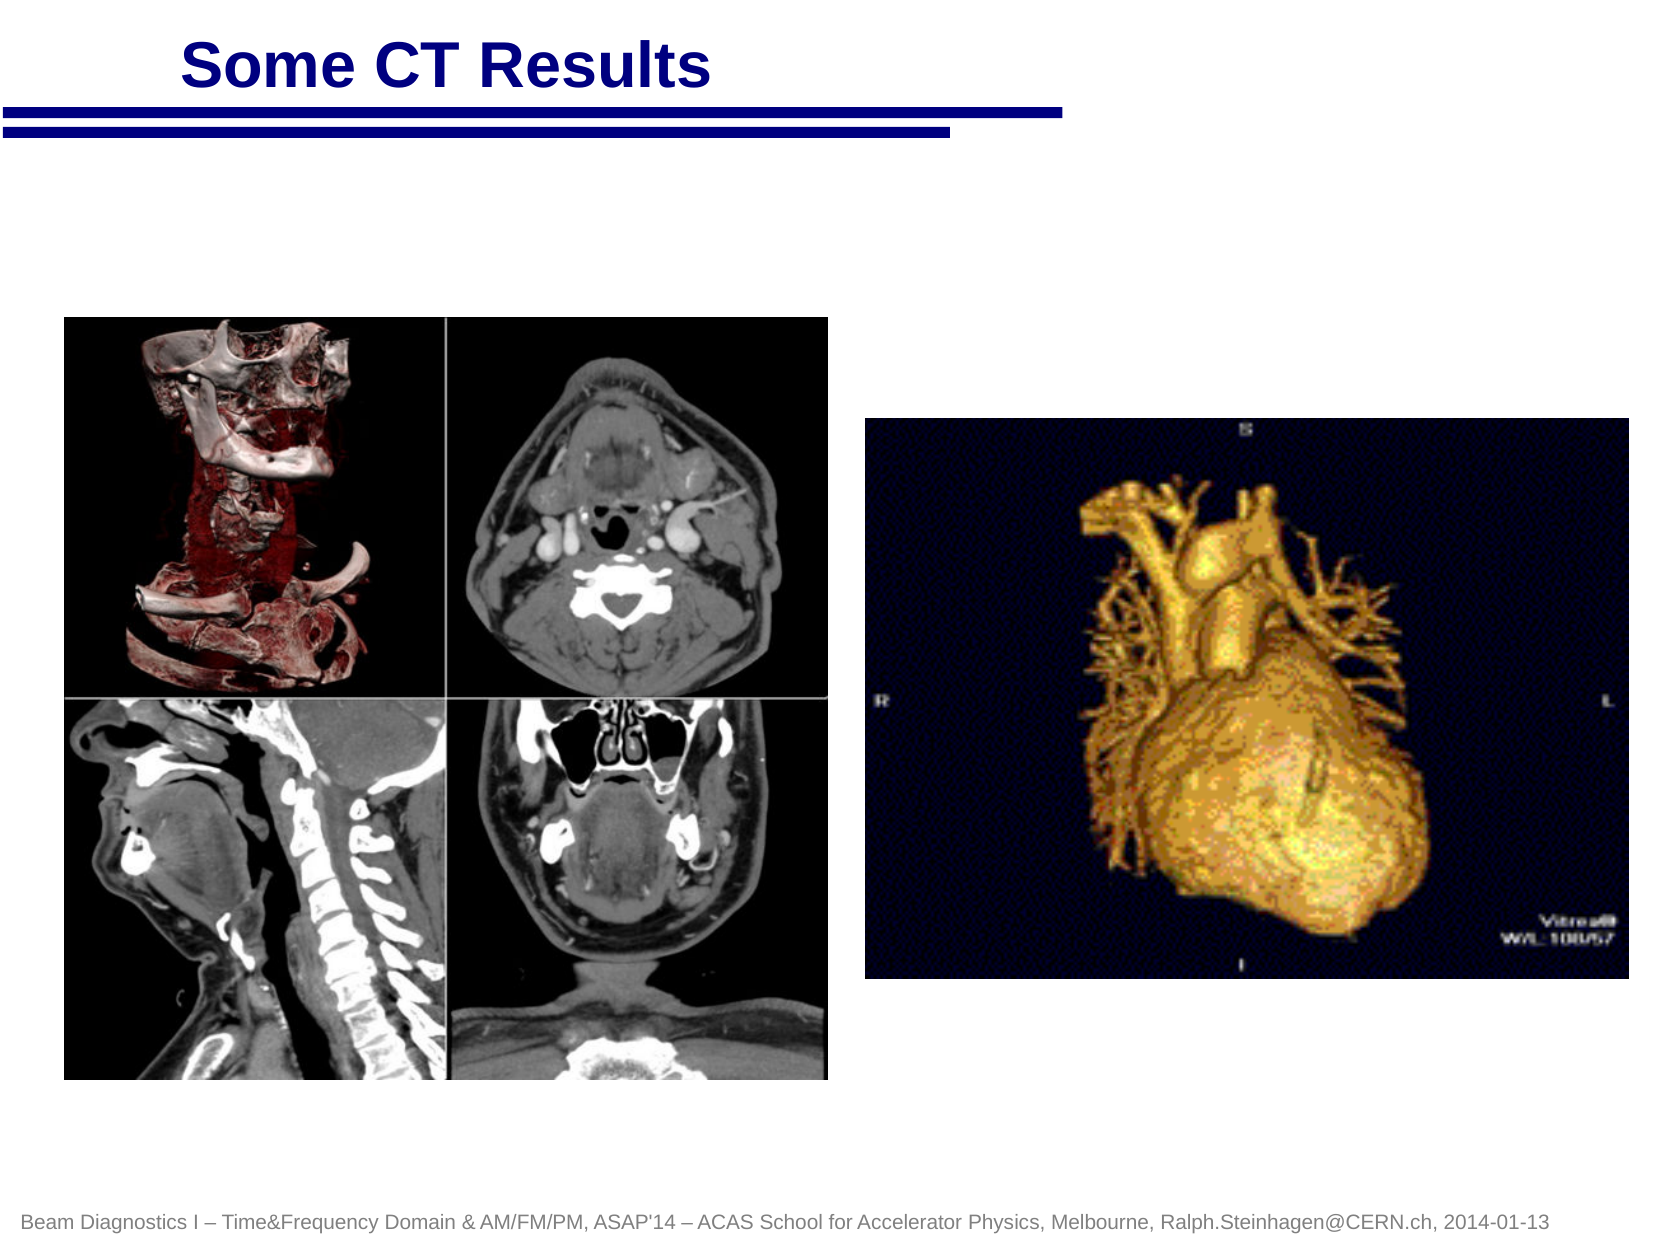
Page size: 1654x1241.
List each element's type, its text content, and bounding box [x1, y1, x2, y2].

title Some CT Results [165, 0, 1323, 124]
picture [865, 418, 1629, 979]
picture [64, 317, 828, 1080]
